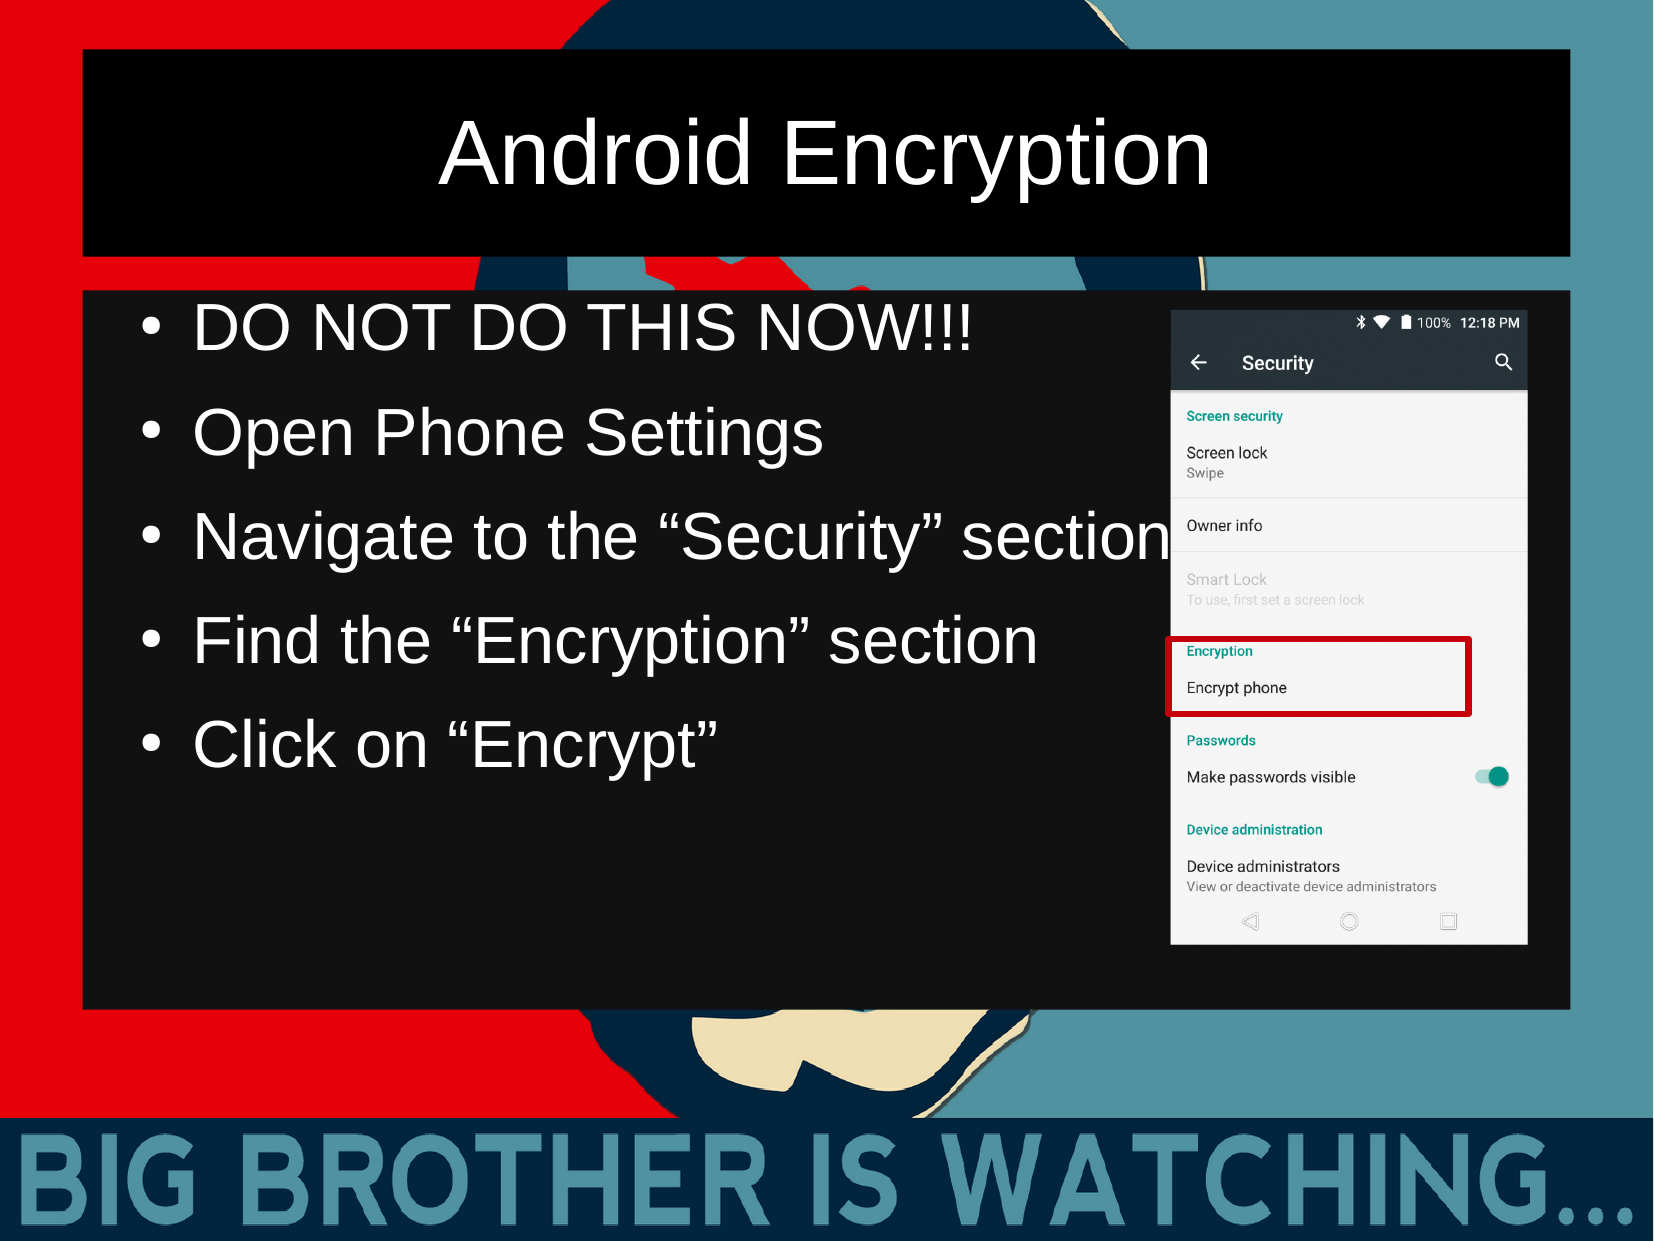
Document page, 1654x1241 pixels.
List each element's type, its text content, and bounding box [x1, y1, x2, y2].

text_box [1168, 639, 1469, 715]
list DO NOT DO THIS NOW!!! Open Phone Settings Navigate to the “Security” section Find the “Encryption” section Click on “Encrypt” [82, 290, 1571, 1010]
picture [0, 0, 1654, 1241]
title Android Encryption [82, 49, 1571, 257]
